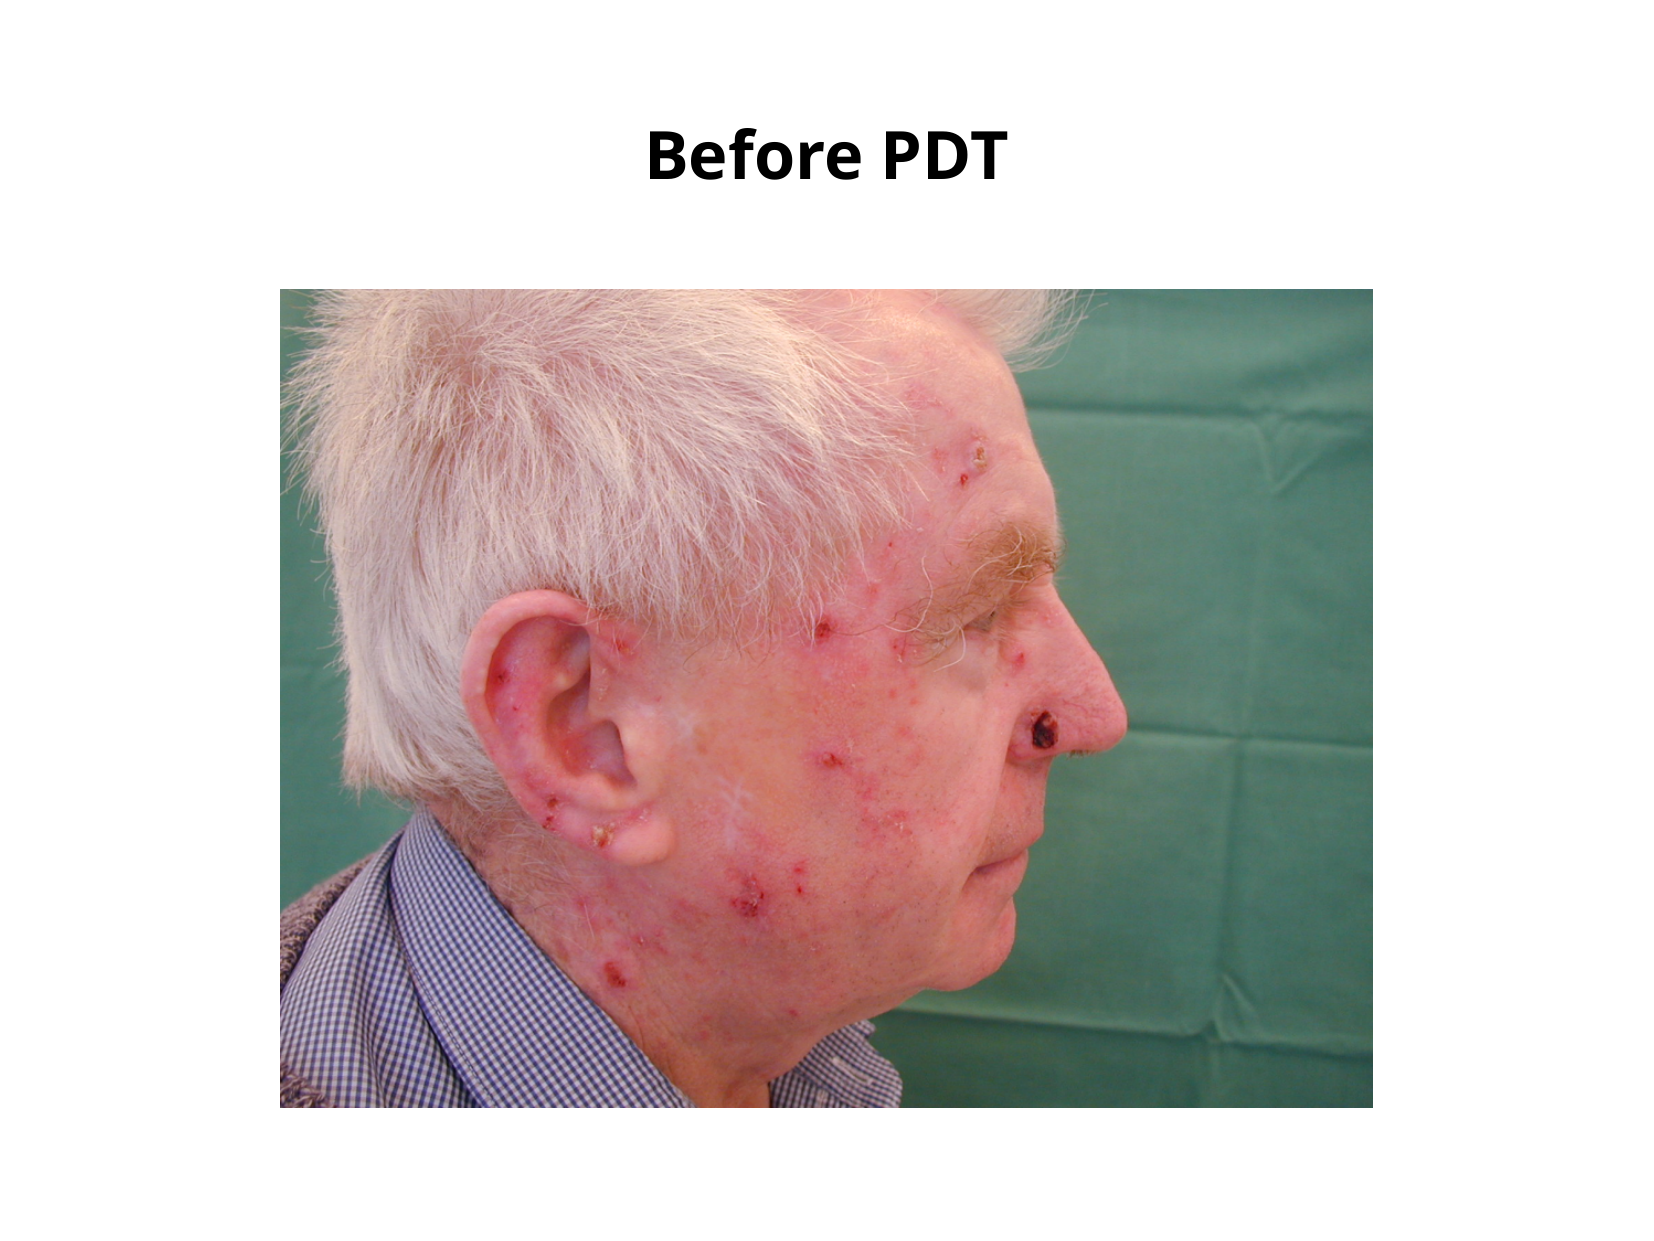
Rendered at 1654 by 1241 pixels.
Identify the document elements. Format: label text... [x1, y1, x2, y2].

title Before PDT [82, 49, 1571, 257]
picture [280, 289, 1373, 1108]
